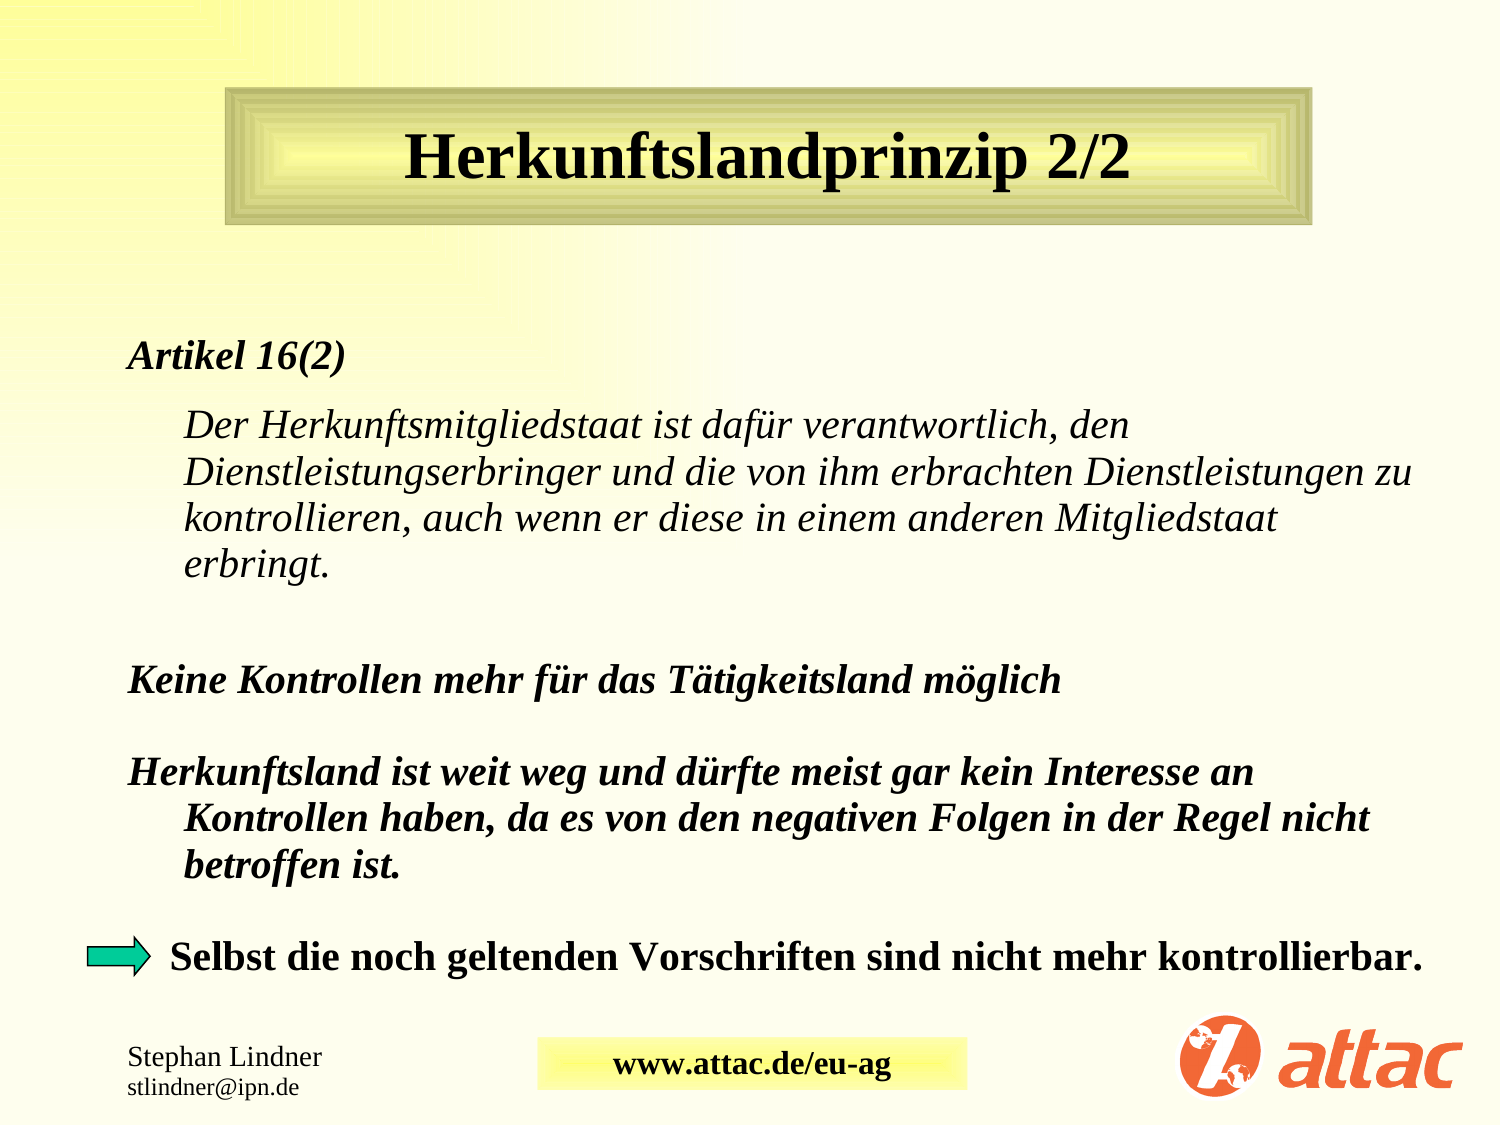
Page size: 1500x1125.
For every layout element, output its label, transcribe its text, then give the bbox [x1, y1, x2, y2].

picture [1175, 1012, 1463, 1101]
list Artikel 16(2) Der Herkunftsmitgliedstaat ist dafür verantwortlich, den Dienstleistungserbringer und die von ihm erbrachten Dienstleistungen zu kontrollieren, auch wenn er diese in einem anderen Mitgliedstaat erbringt. Keine Kontrollen mehr für das Tätigkeitsland möglich Herkunftsland ist weit weg und dürfte meist gar kein Interesse an Kontrollen haben, da es von den negativen Folgen in der Regel nicht betroffen ist. Selbst die noch geltenden Vorschriften sind nicht mehr kontrollierbar. [112, 324, 1450, 1041]
text_box www.attac.de/eu-ag [537, 1037, 968, 1090]
text_box Stephan Lindner stlindner@ipn.de [112, 1032, 338, 1109]
title Herkunftslandprinzip 2/2 [224, 87, 1313, 226]
